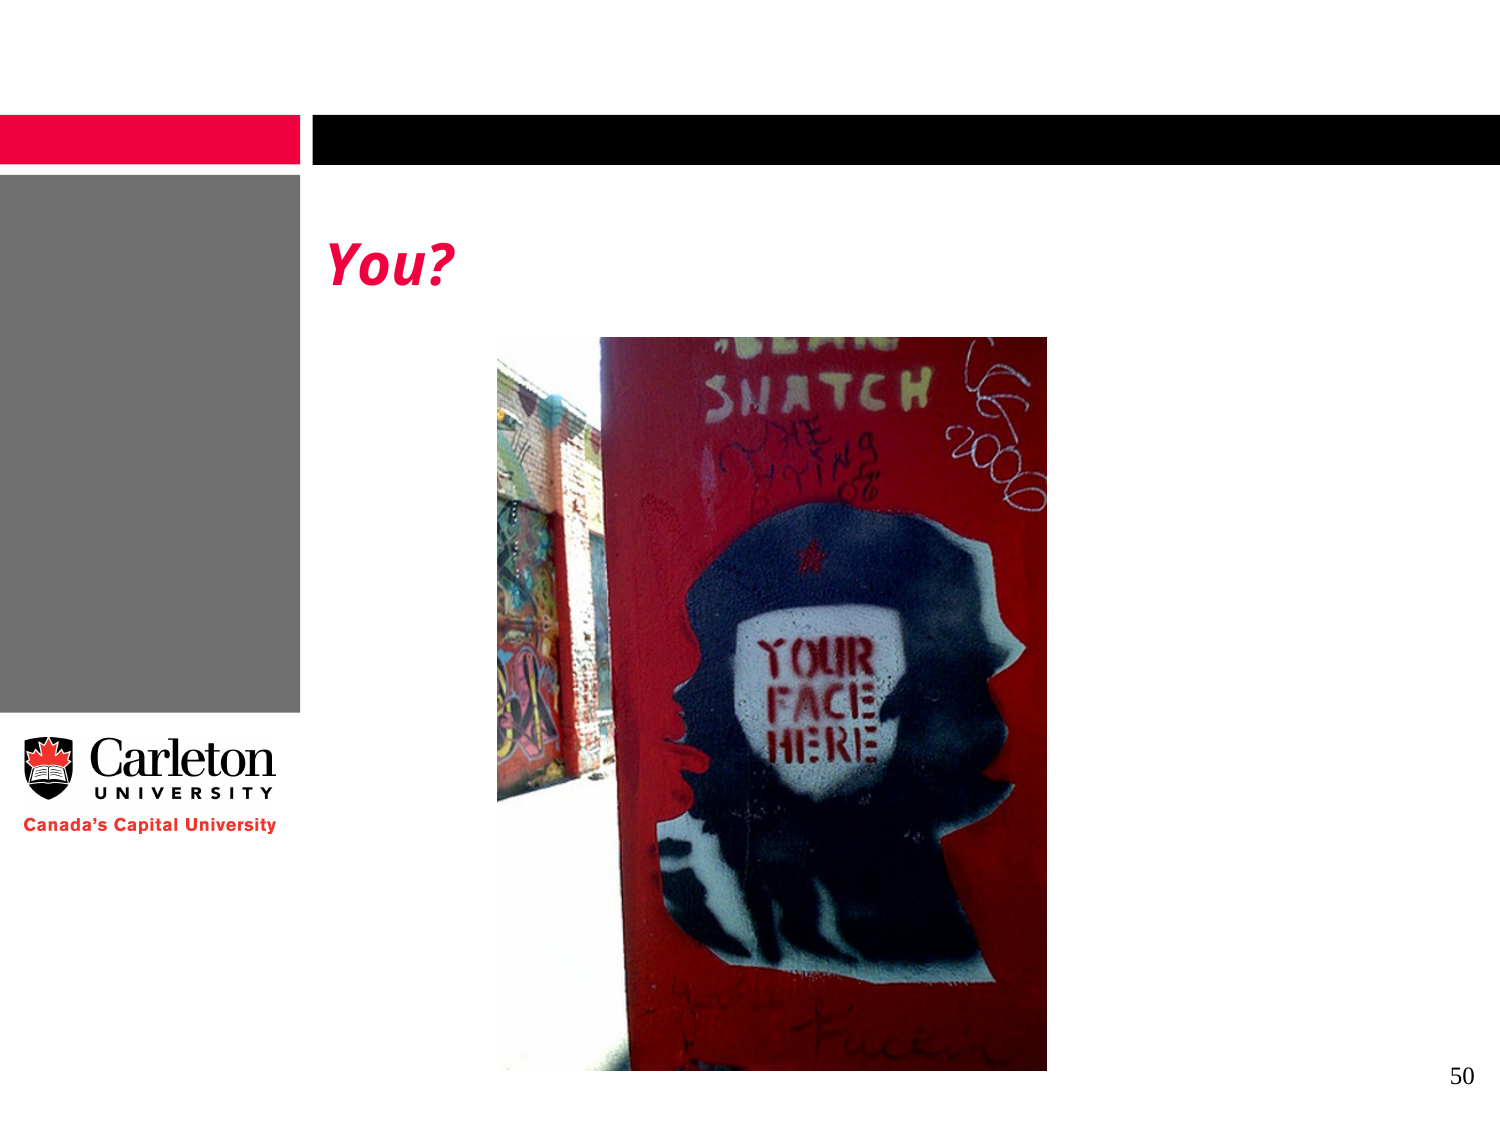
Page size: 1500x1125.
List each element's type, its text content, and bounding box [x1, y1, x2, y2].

picture [24, 737, 276, 834]
picture [497, 337, 1047, 1071]
title You? [324, 194, 1450, 331]
